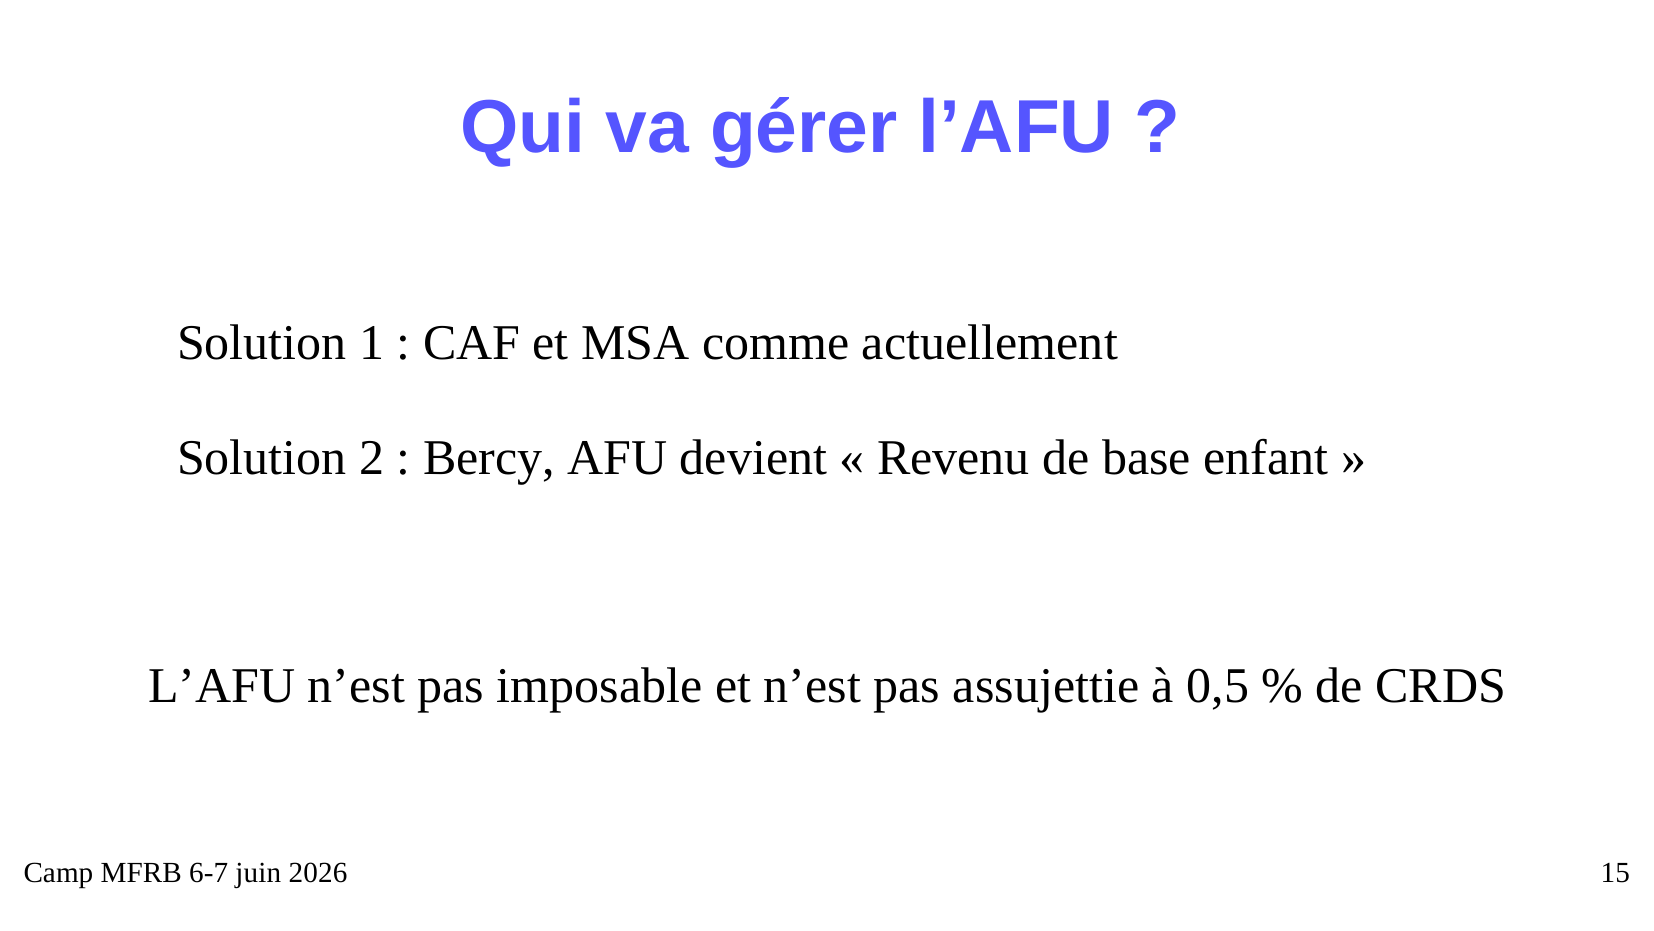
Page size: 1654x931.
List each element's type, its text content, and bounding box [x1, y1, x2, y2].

title Qui va gérer l’AFU ? [76, 0, 1565, 252]
text_box Solution 1 : CAF et MSA comme actuellement Solution 2 : Bercy, AFU devient « Revenu de base enfant » [177, 306, 1506, 502]
text_box L’AFU n’est pas imposable et n’est pas assujettie à 0,5 % de CRDS [148, 649, 1506, 714]
